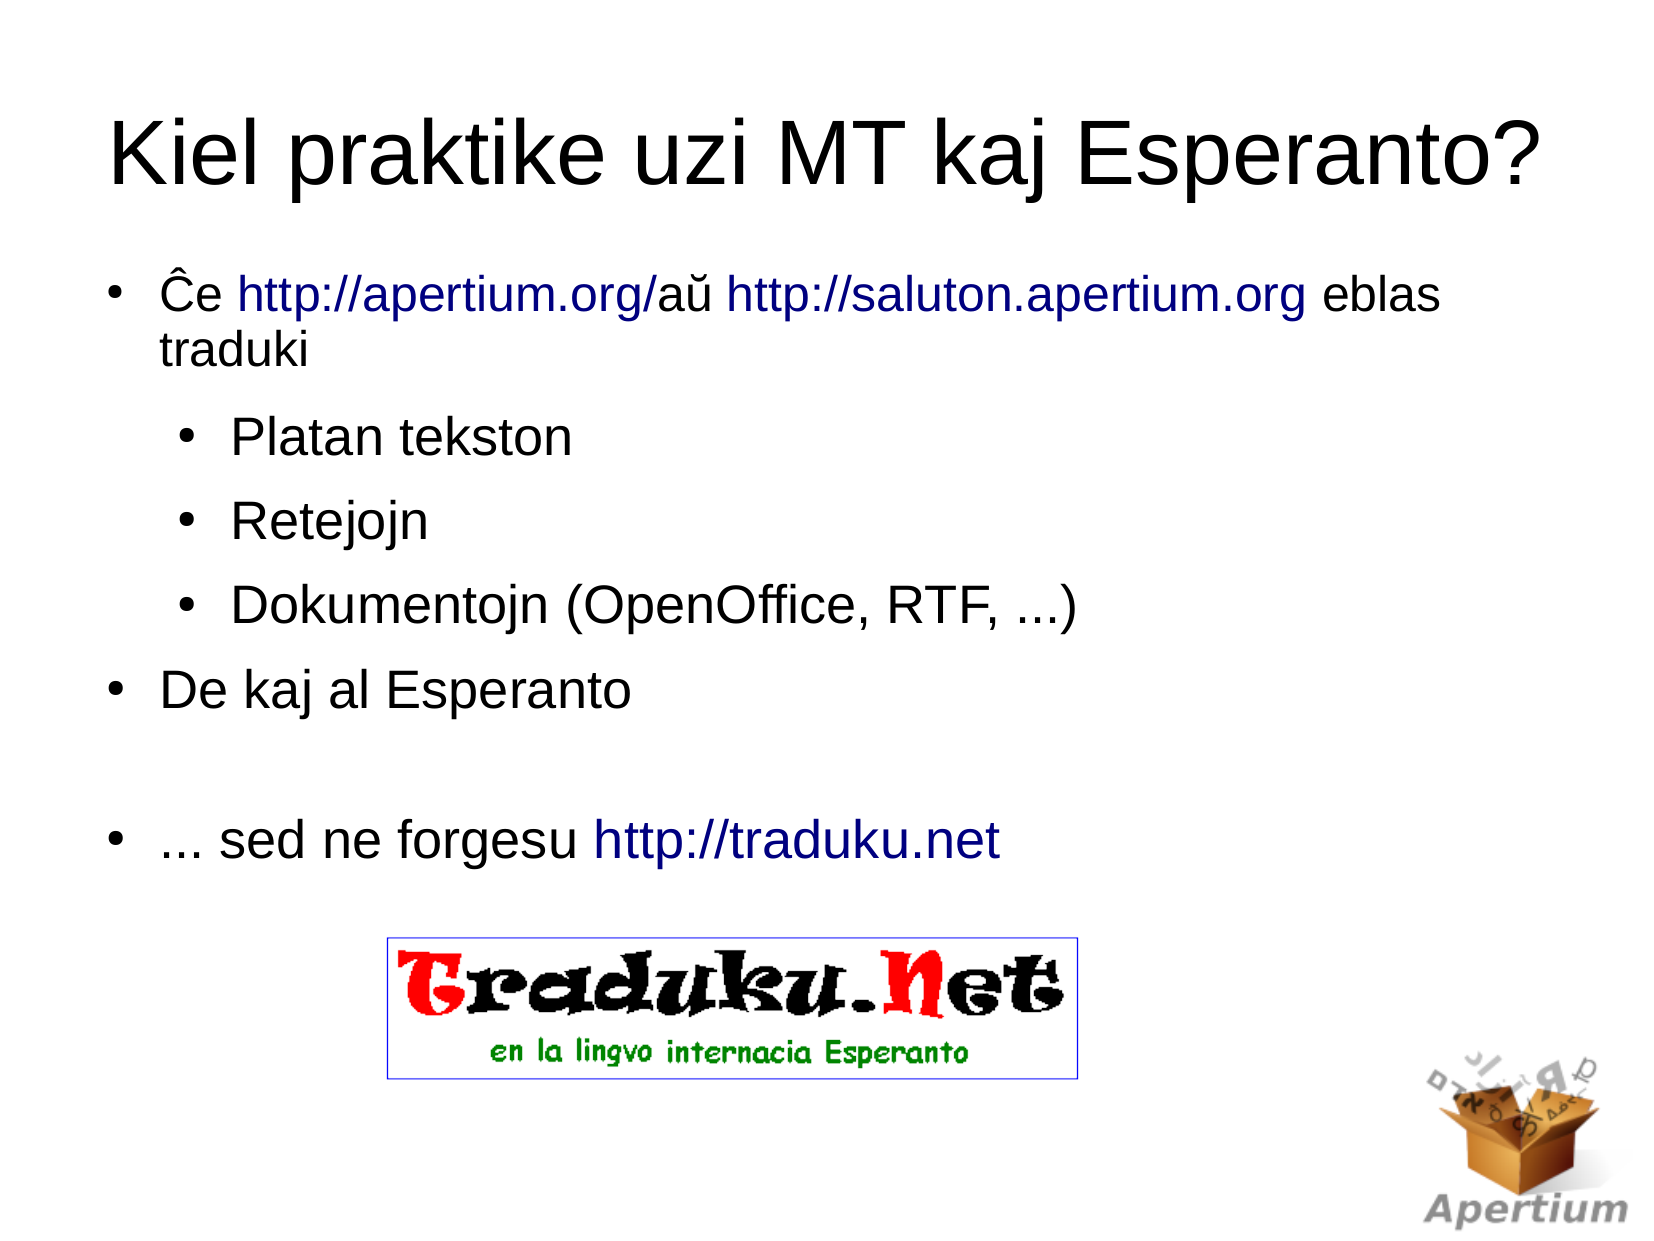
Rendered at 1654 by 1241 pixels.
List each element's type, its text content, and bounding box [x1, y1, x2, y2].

list Ĉe http://apertium.org/aŭ http://saluton.apertium.org eblas traduki Platan tekston Retejojn Dokumentojn (OpenOffice, RTF, ...) De kaj al Esperanto ... sed ne forgesu http://traduku.net [88, 265, 1577, 1241]
picture [371, 915, 1093, 1096]
title Kiel praktike uzi MT kaj Esperanto? [82, 56, 1571, 250]
picture [1577, 1033, 1633, 1241]
